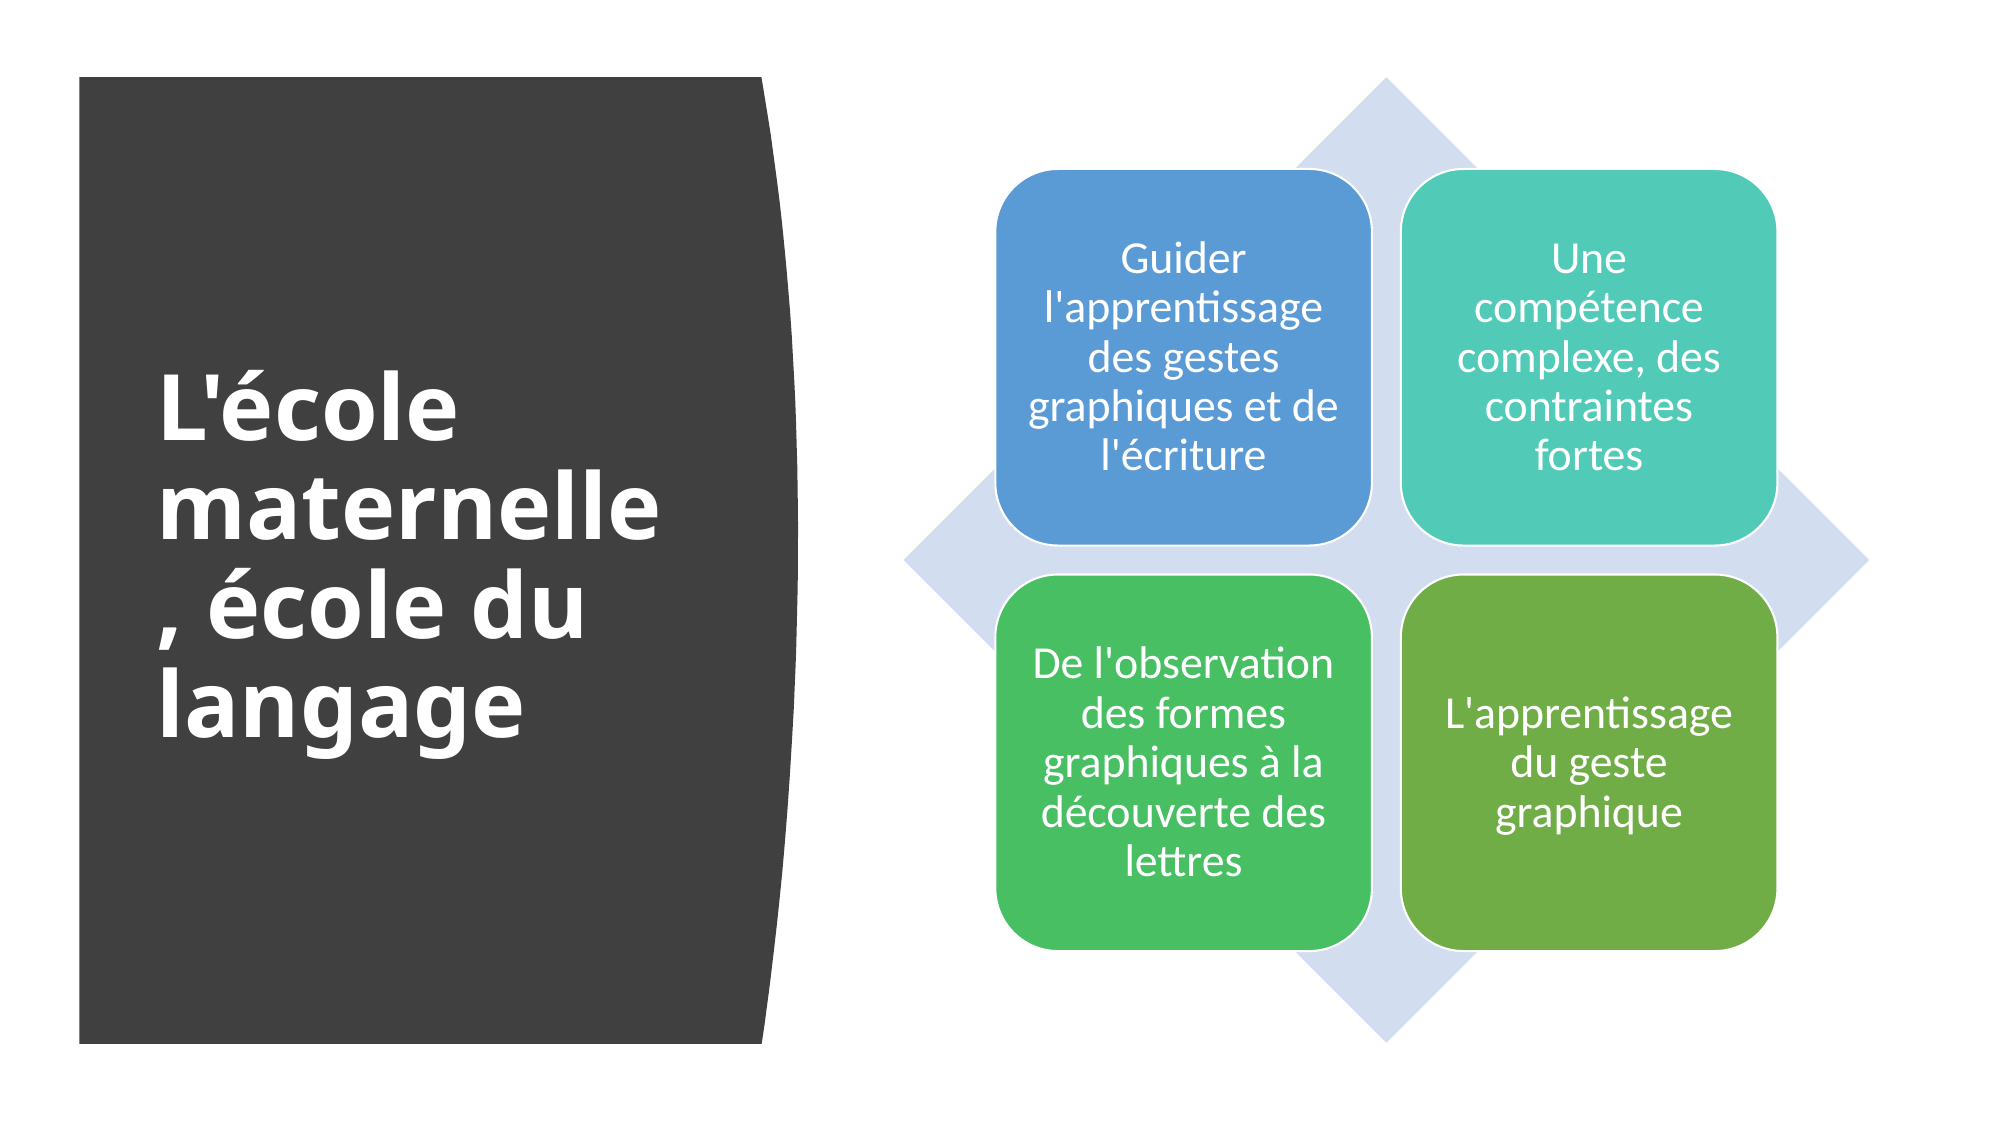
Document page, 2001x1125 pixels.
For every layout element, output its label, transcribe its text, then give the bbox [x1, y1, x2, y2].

text_box Une compétence complexe, des contraintes fortes [1400, 168, 1778, 546]
text_box De l'observation des formes graphiques à la découverte des lettres [995, 574, 1372, 952]
text_box [903, 77, 1870, 1043]
title L'école maternelle, école du langage [141, 166, 702, 953]
text_box [79, 77, 799, 1044]
text_box Guider l'apprentissage des gestes graphiques et de l'écriture [995, 168, 1372, 546]
text_box L'apprentissage du geste graphique [1400, 574, 1778, 952]
